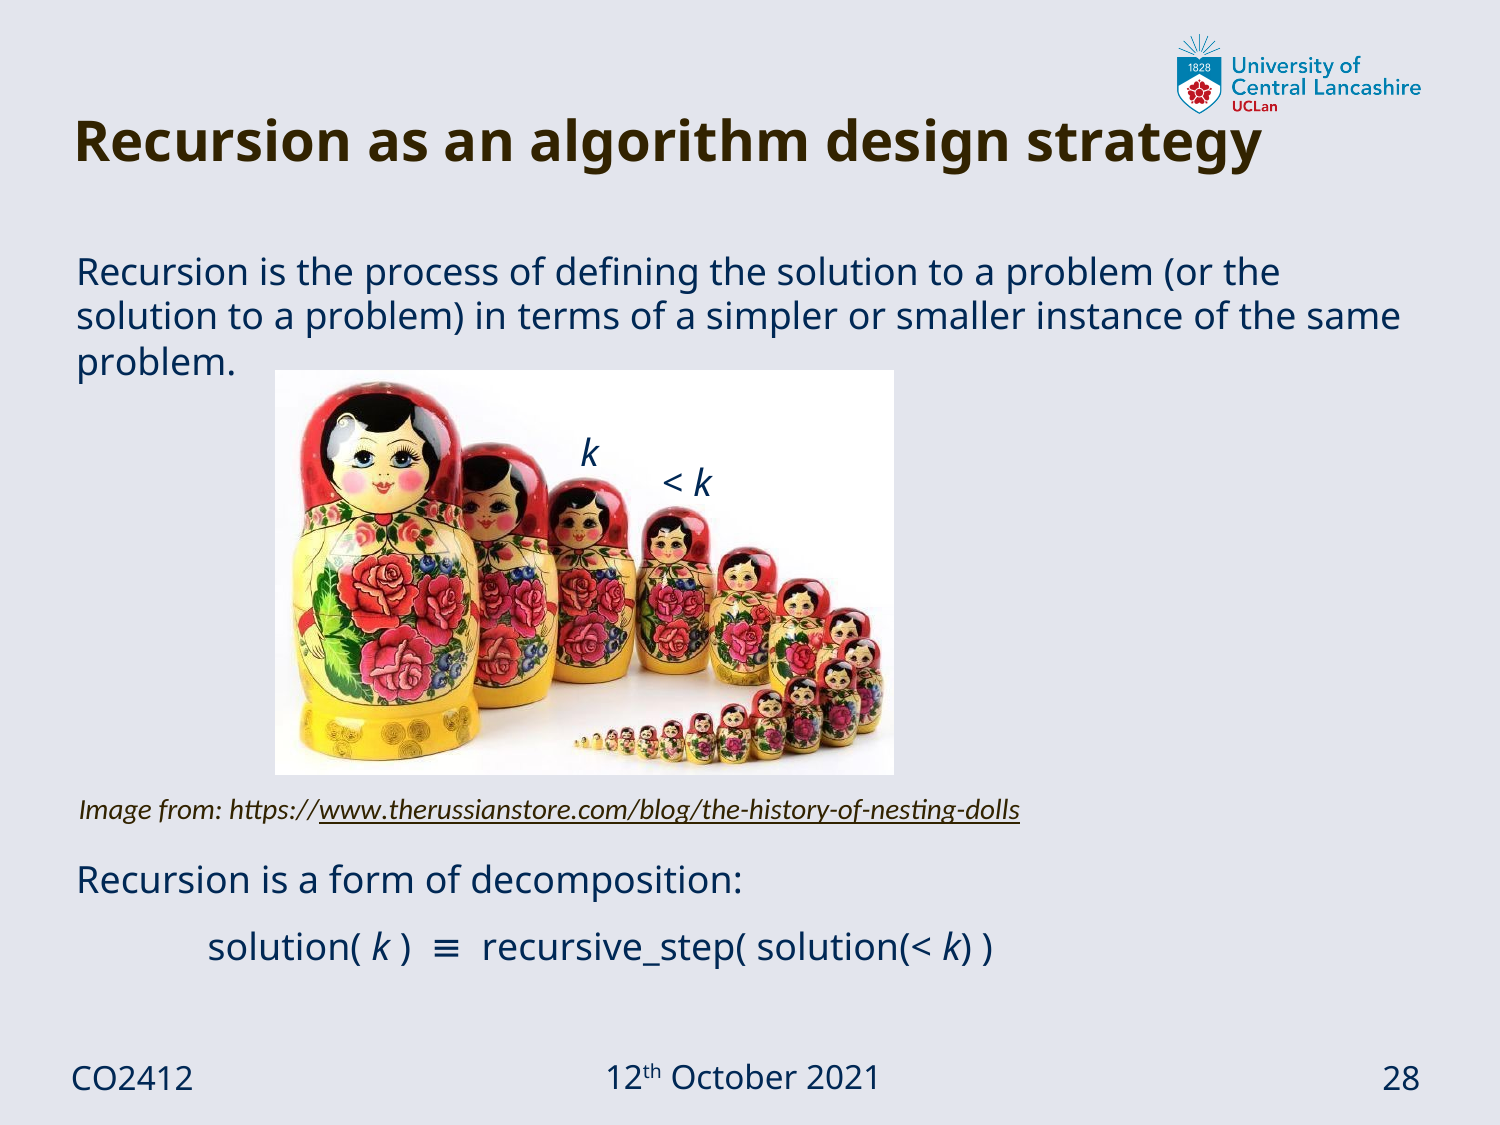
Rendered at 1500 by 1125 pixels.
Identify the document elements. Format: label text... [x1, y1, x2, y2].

title Recursion as an algorithm design strategy [58, 93, 1475, 186]
text_box < k [647, 451, 730, 512]
text_box k [565, 421, 614, 482]
text_box Recursion is the process of defining the solution to a problem (or the solution to a problem) in terms of a simpler or smaller instance of the same problem. [59, 240, 1444, 354]
picture [1177, 34, 1421, 93]
text_box solution( k ) ≡ recursive_step( solution(< k) ) [190, 915, 1243, 976]
picture [275, 370, 894, 775]
text_box Image from: https://www.therussianstore.com/blog/the-history-of-nesting-dolls [76, 788, 1032, 826]
text_box Recursion is a form of decomposition: [59, 848, 1444, 909]
